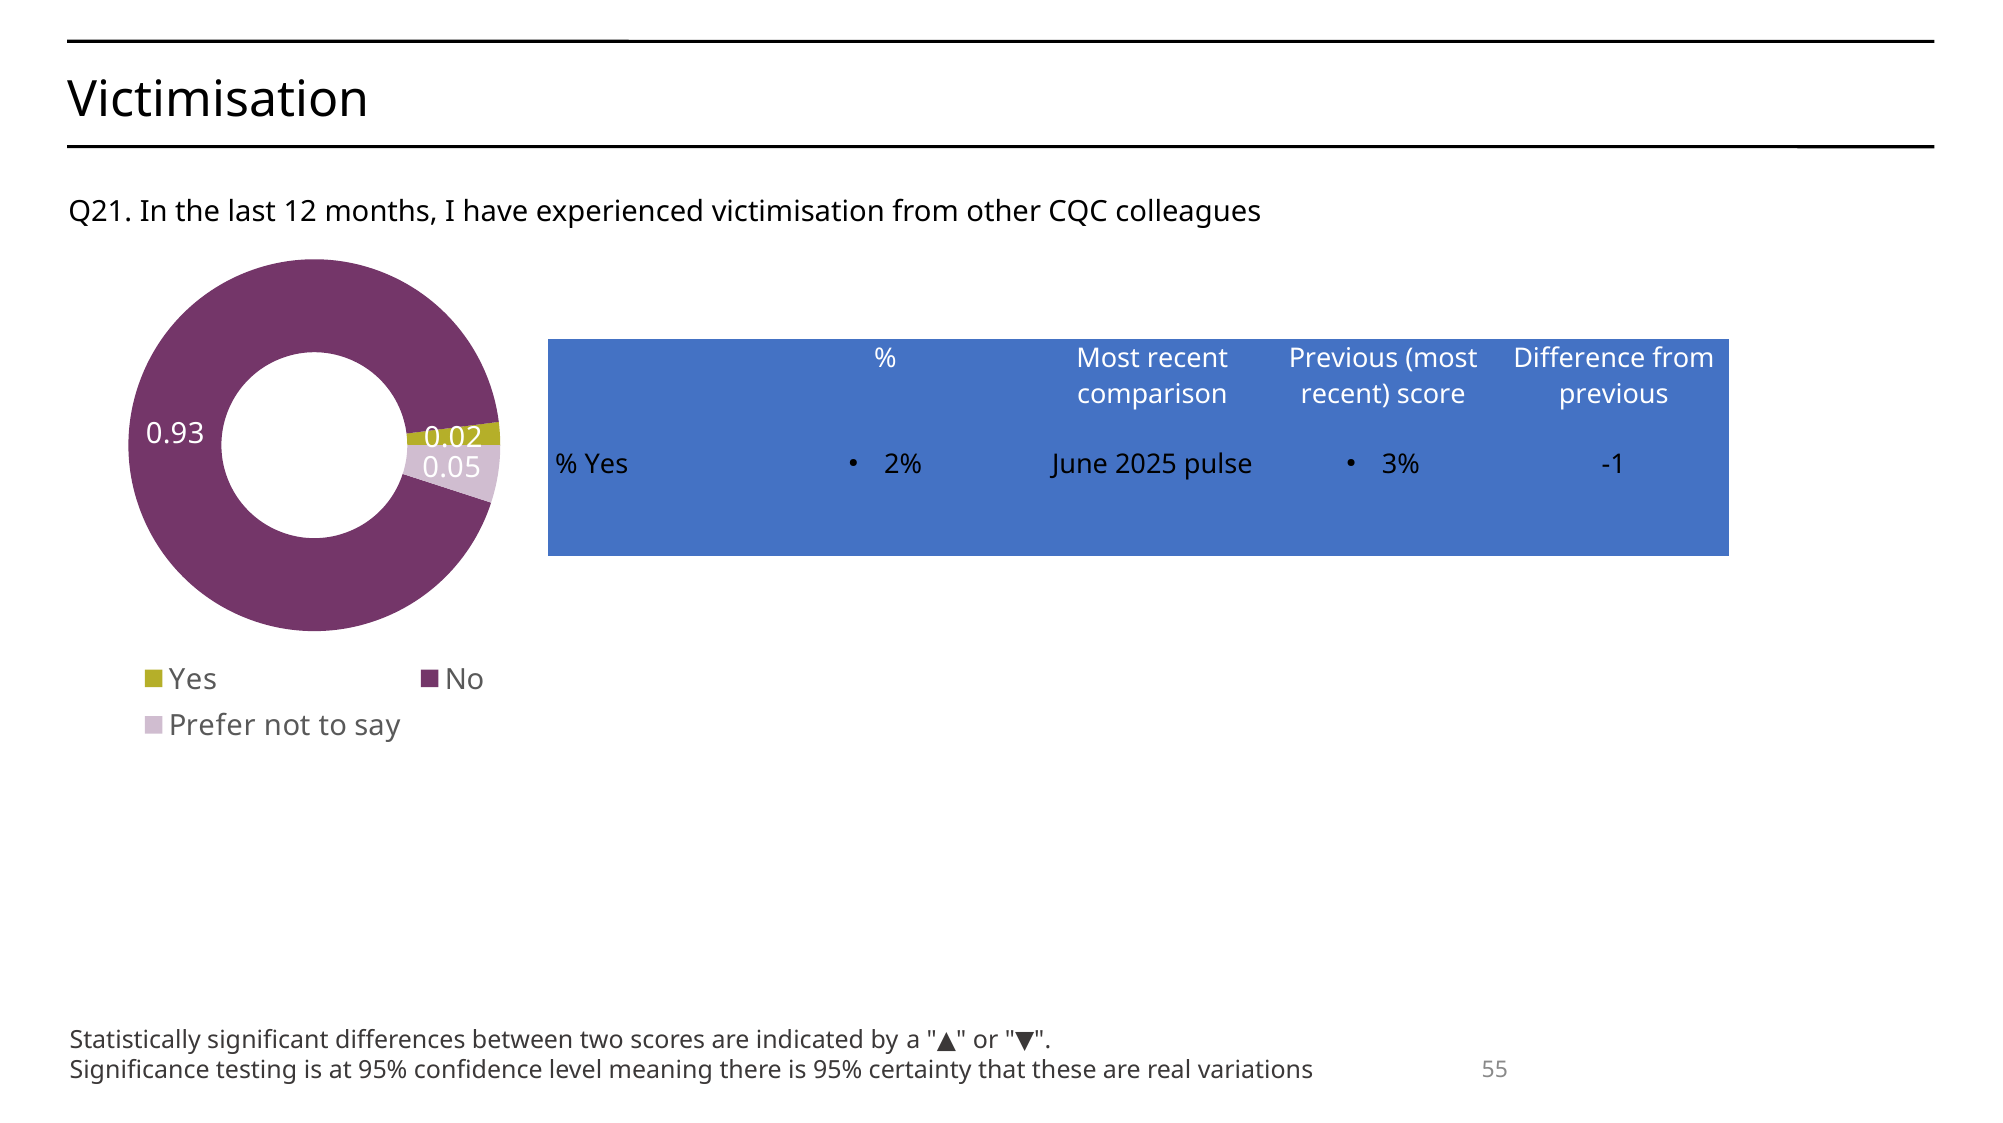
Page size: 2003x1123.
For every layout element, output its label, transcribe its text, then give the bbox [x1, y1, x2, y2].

table_header [548, 339, 770, 445]
table_header Most recent comparison [1037, 339, 1268, 445]
table_header Difference from previous [1498, 339, 1729, 445]
text_box 55 [1466, 1039, 1934, 1100]
table_cell 2% [770, 445, 1001, 556]
table_cell % Yes [548, 445, 770, 556]
title Victimisation [67, 48, 1936, 136]
table_cell June 2025 pulse [1037, 445, 1268, 556]
text_box Q21. In the last 12 months, I have experienced victimisation from other CQC colleagues [68, 184, 1970, 227]
table_cell [1001, 445, 1037, 556]
table_header Previous (most recent) score [1268, 339, 1498, 445]
table_header [1001, 339, 1037, 445]
text_box Statistically significant differences between two scores are indicated by a "▲" or "▼". Significance testing is at 95% confidence level meaning there is 95% certainty that these are real variations [54, 1015, 1400, 1092]
table_cell 3% [1268, 445, 1498, 556]
chart [1, 249, 628, 752]
table_header % [770, 339, 1001, 445]
table_cell -1 [1498, 445, 1729, 556]
